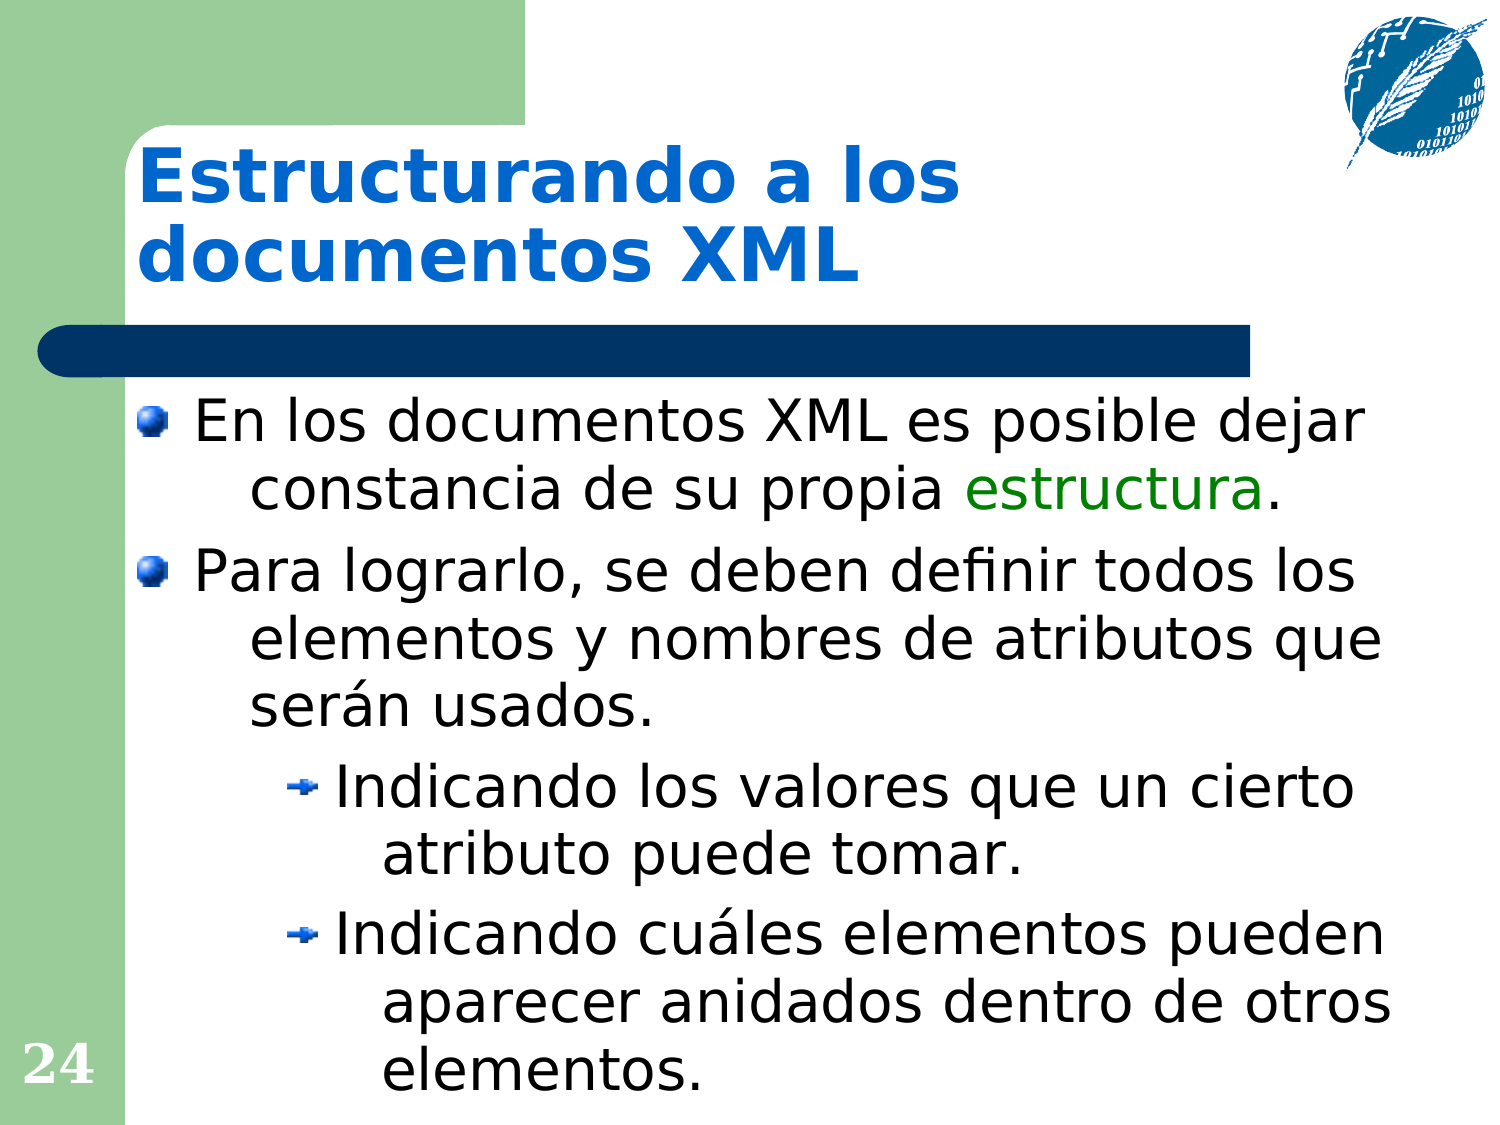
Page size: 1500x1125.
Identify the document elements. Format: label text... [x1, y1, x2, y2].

picture [1433, 139, 1440, 147]
picture [1436, 127, 1450, 136]
list En los documentos XML es posible dejar constancia de su propia estructura. Para lograrlo, se deben definir todos los elementos y nombres de atributos que serán usados. Indicando los valores que un cierto atributo puede tomar. Indicando cuáles elementos pueden aparecer anidados dentro de otros elementos. [137, 387, 1400, 1105]
picture [1416, 140, 1425, 149]
picture [1341, 15, 1487, 172]
picture [1427, 138, 1431, 148]
title Estructurando a los documentos XML [136, 135, 1414, 302]
